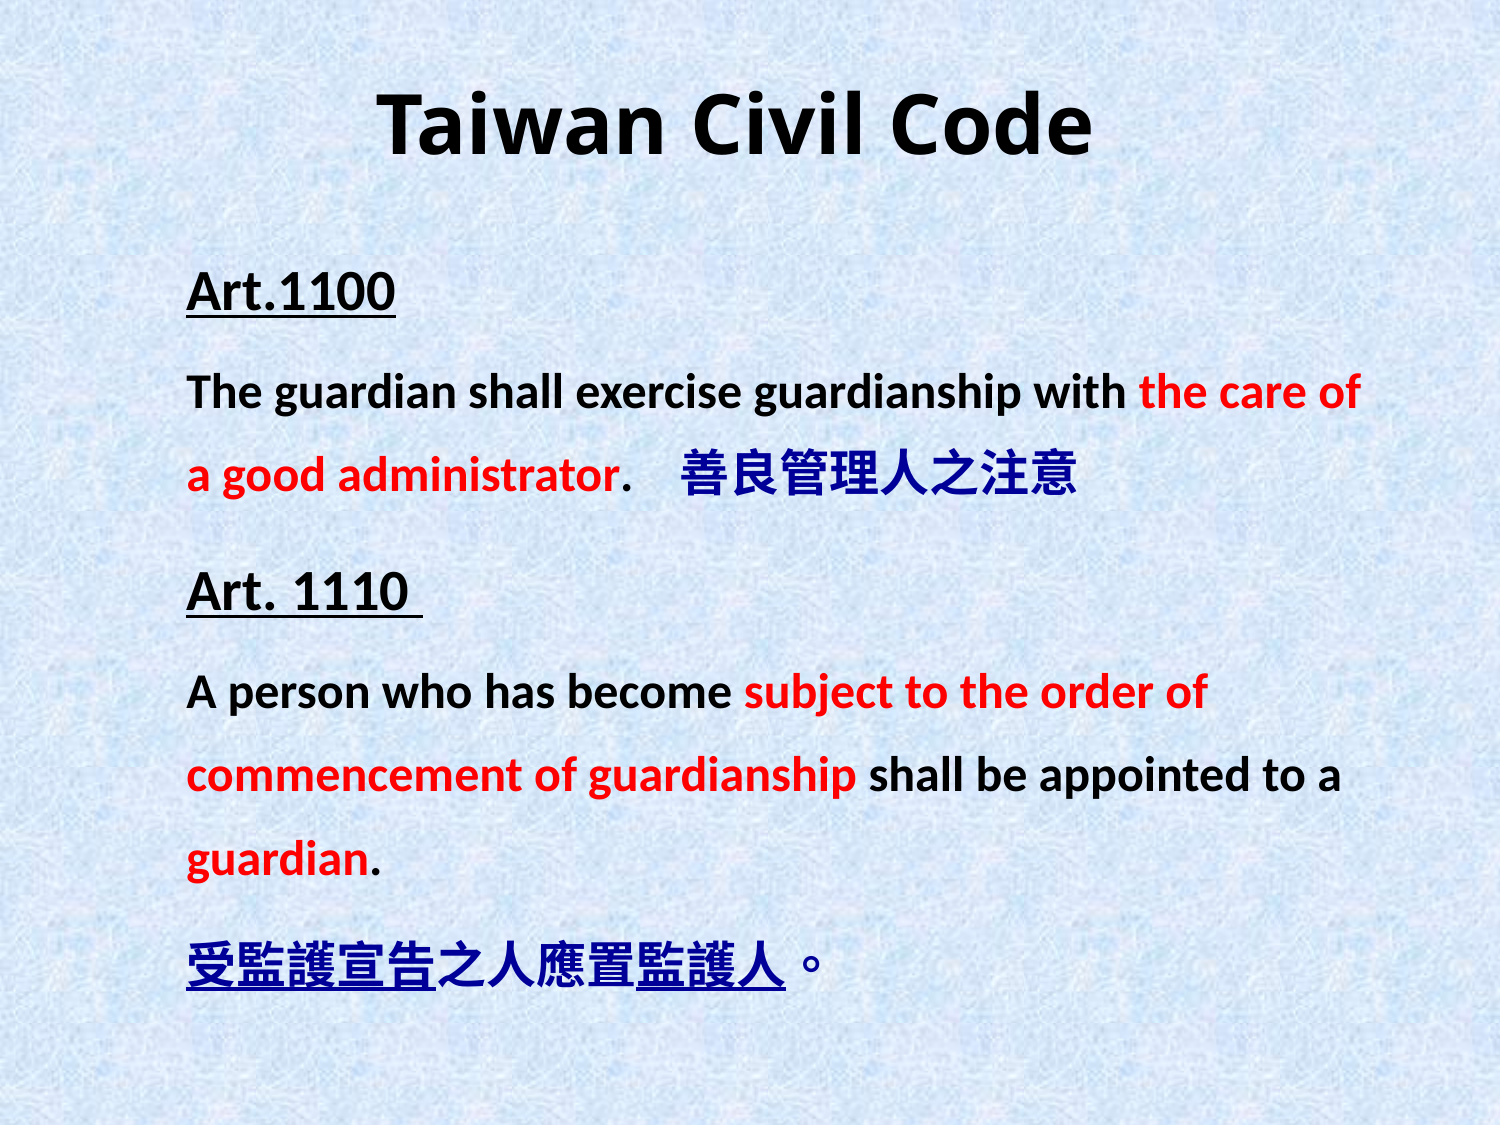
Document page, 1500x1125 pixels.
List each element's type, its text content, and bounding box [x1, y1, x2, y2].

title Taiwan Civil Code [88, 19, 1383, 237]
list Art.1100 The guardian shall exercise guardianship with the care of a good administrator. 善良管理人之注意 Art. 1110 A person who has become subject to the order of commencement of guardianship shall be appointed to a guardian. 受監護宣告之人應置監護人。 [171, 231, 1388, 1052]
